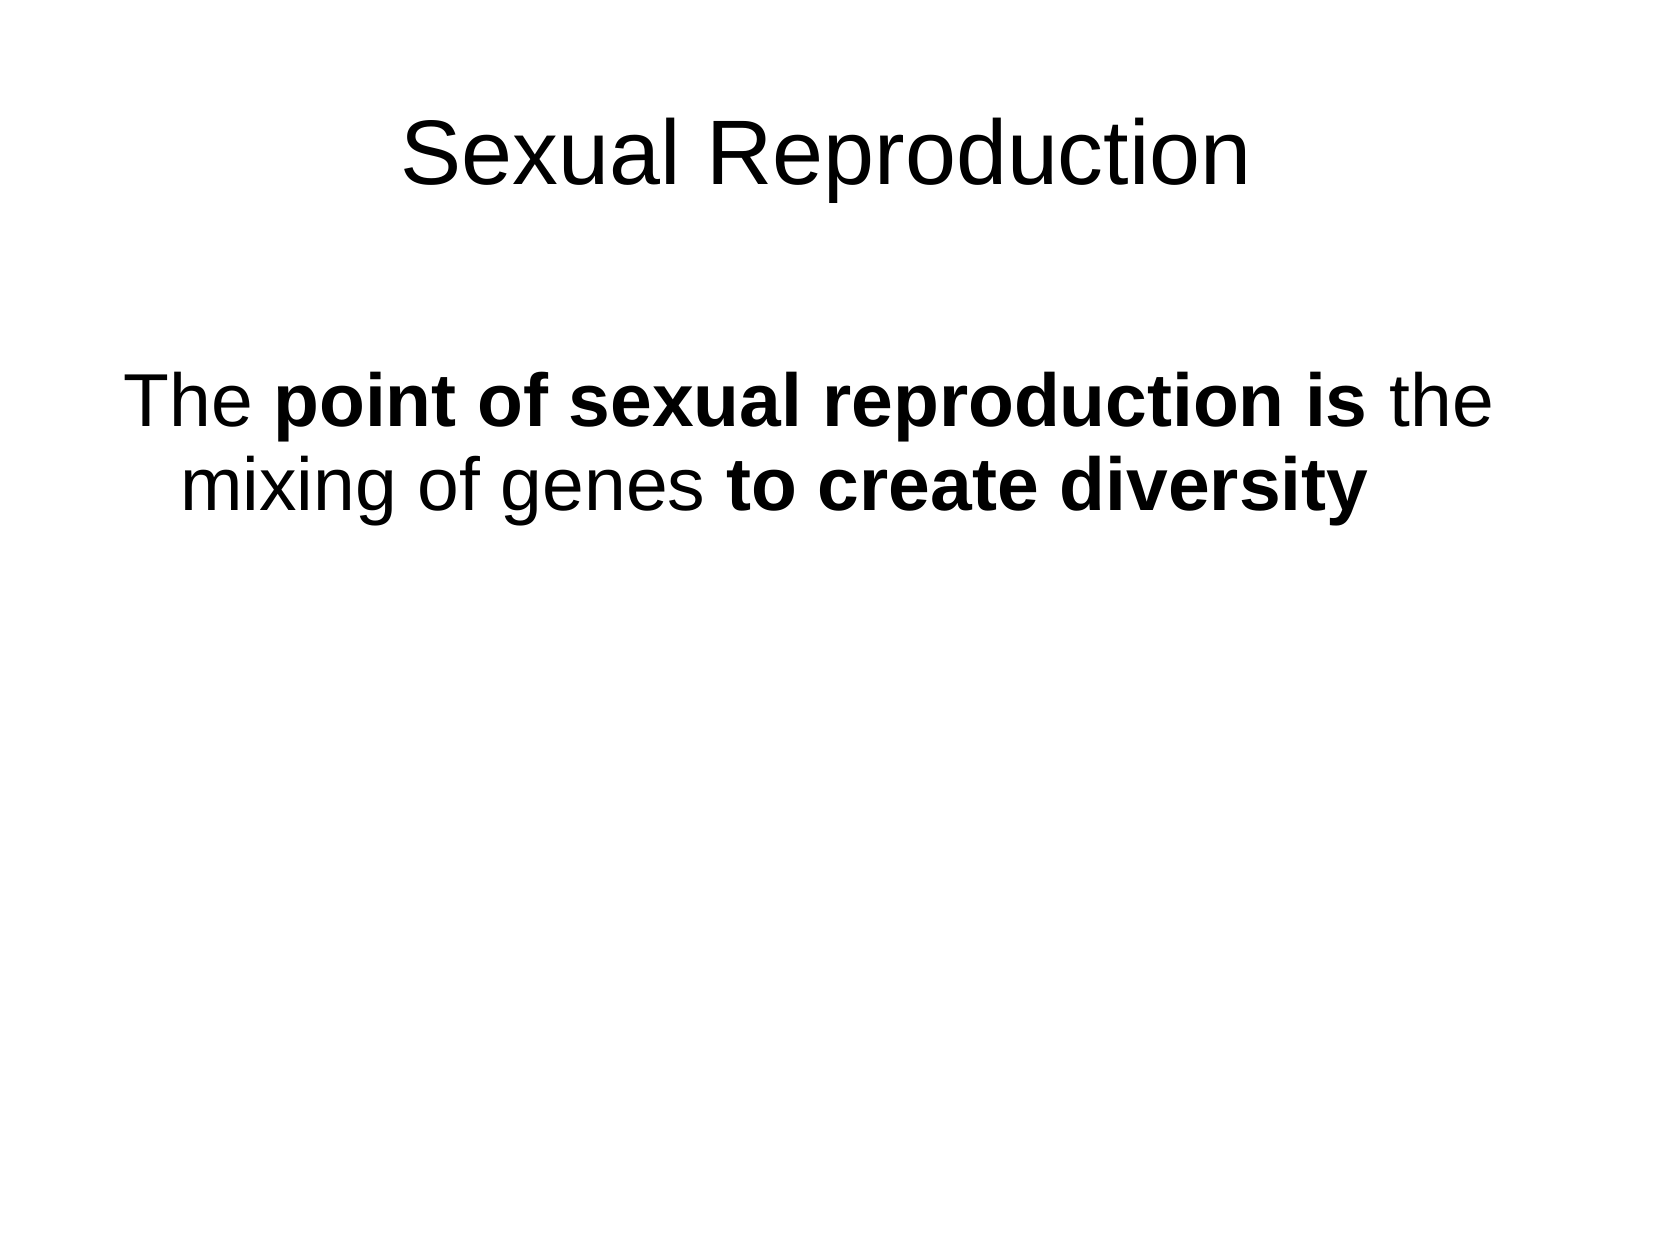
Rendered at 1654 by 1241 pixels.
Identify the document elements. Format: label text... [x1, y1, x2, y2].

title Sexual Reproduction [82, 49, 1571, 257]
list The point of sexual reproduction is the mixing of genes to create diversity [124, 358, 1530, 1088]
